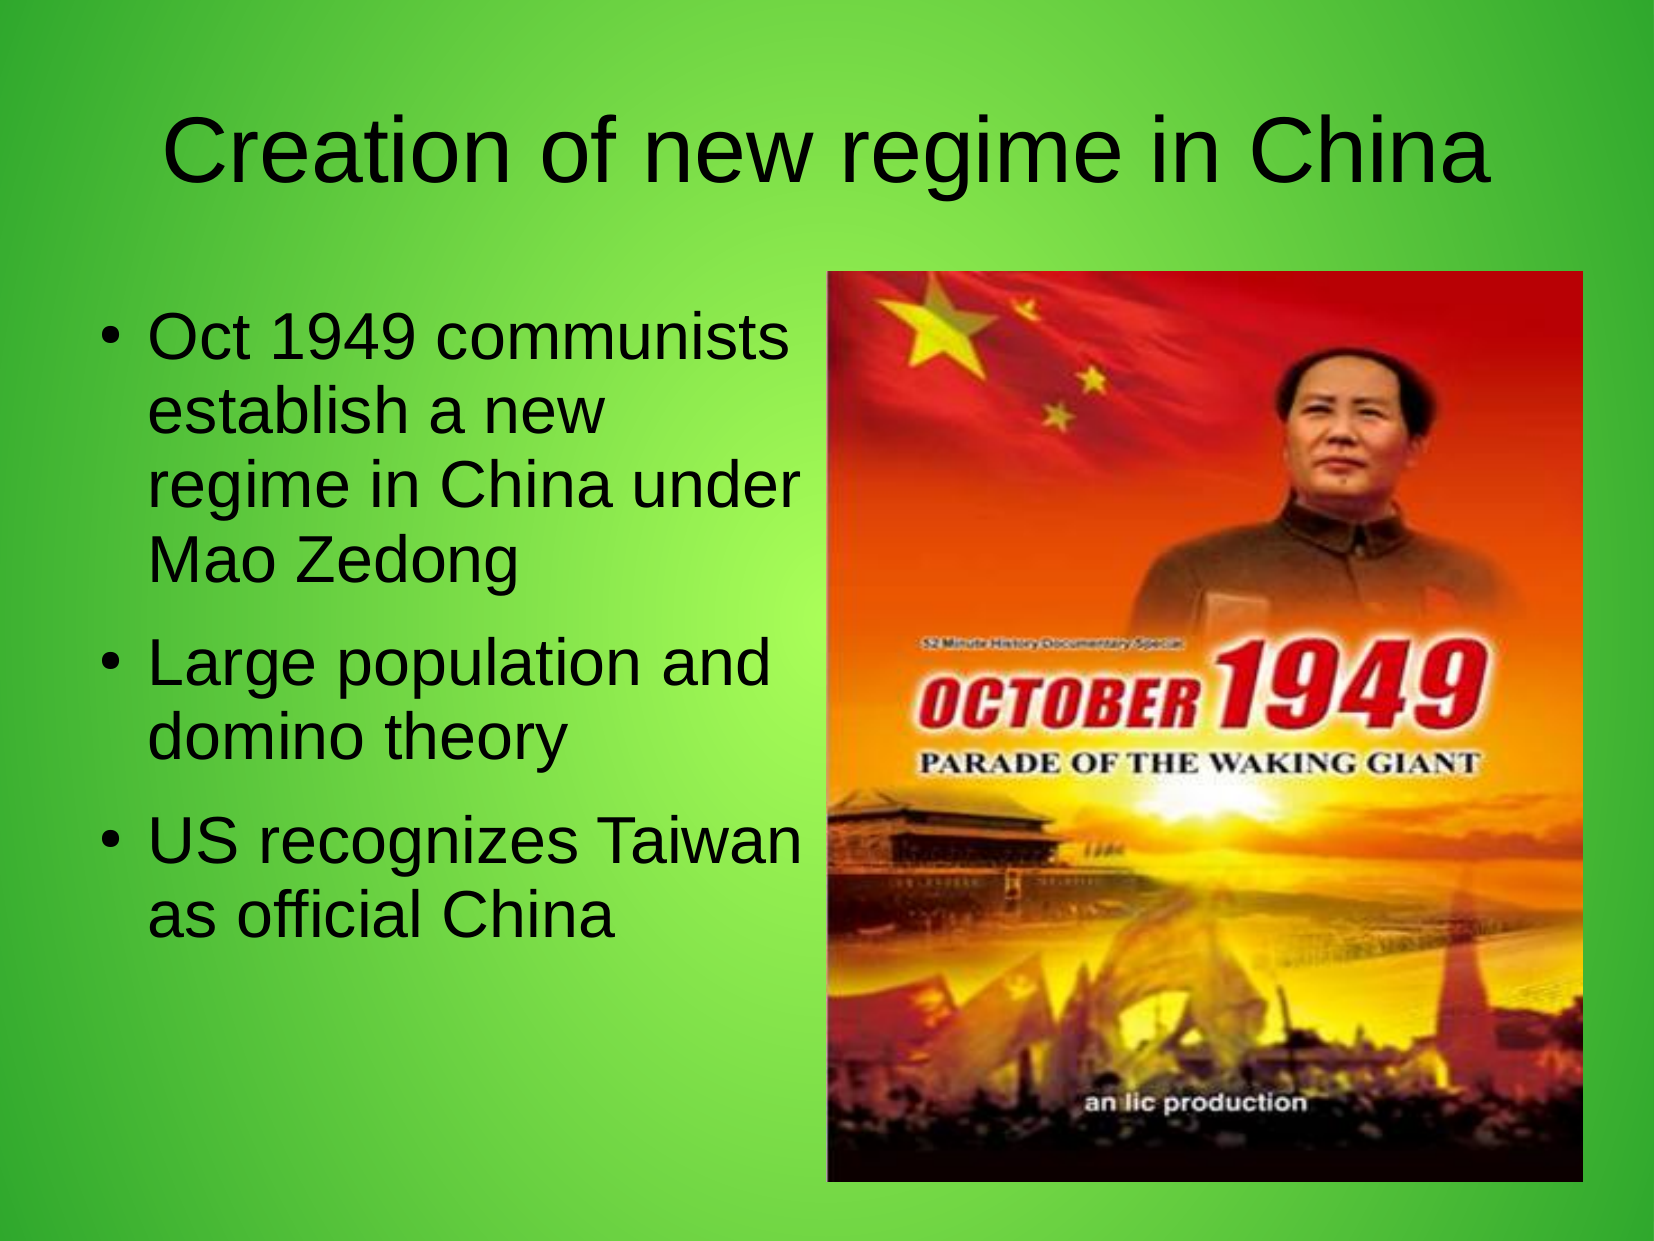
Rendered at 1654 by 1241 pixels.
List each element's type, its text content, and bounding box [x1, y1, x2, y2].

picture [826, 271, 1583, 1182]
title Creation of new regime in China [82, 47, 1571, 252]
list Oct 1949 communists establish a new regime in China under Mao Zedong Large population and domino theory US recognizes Taiwan as official China [82, 299, 809, 1019]
